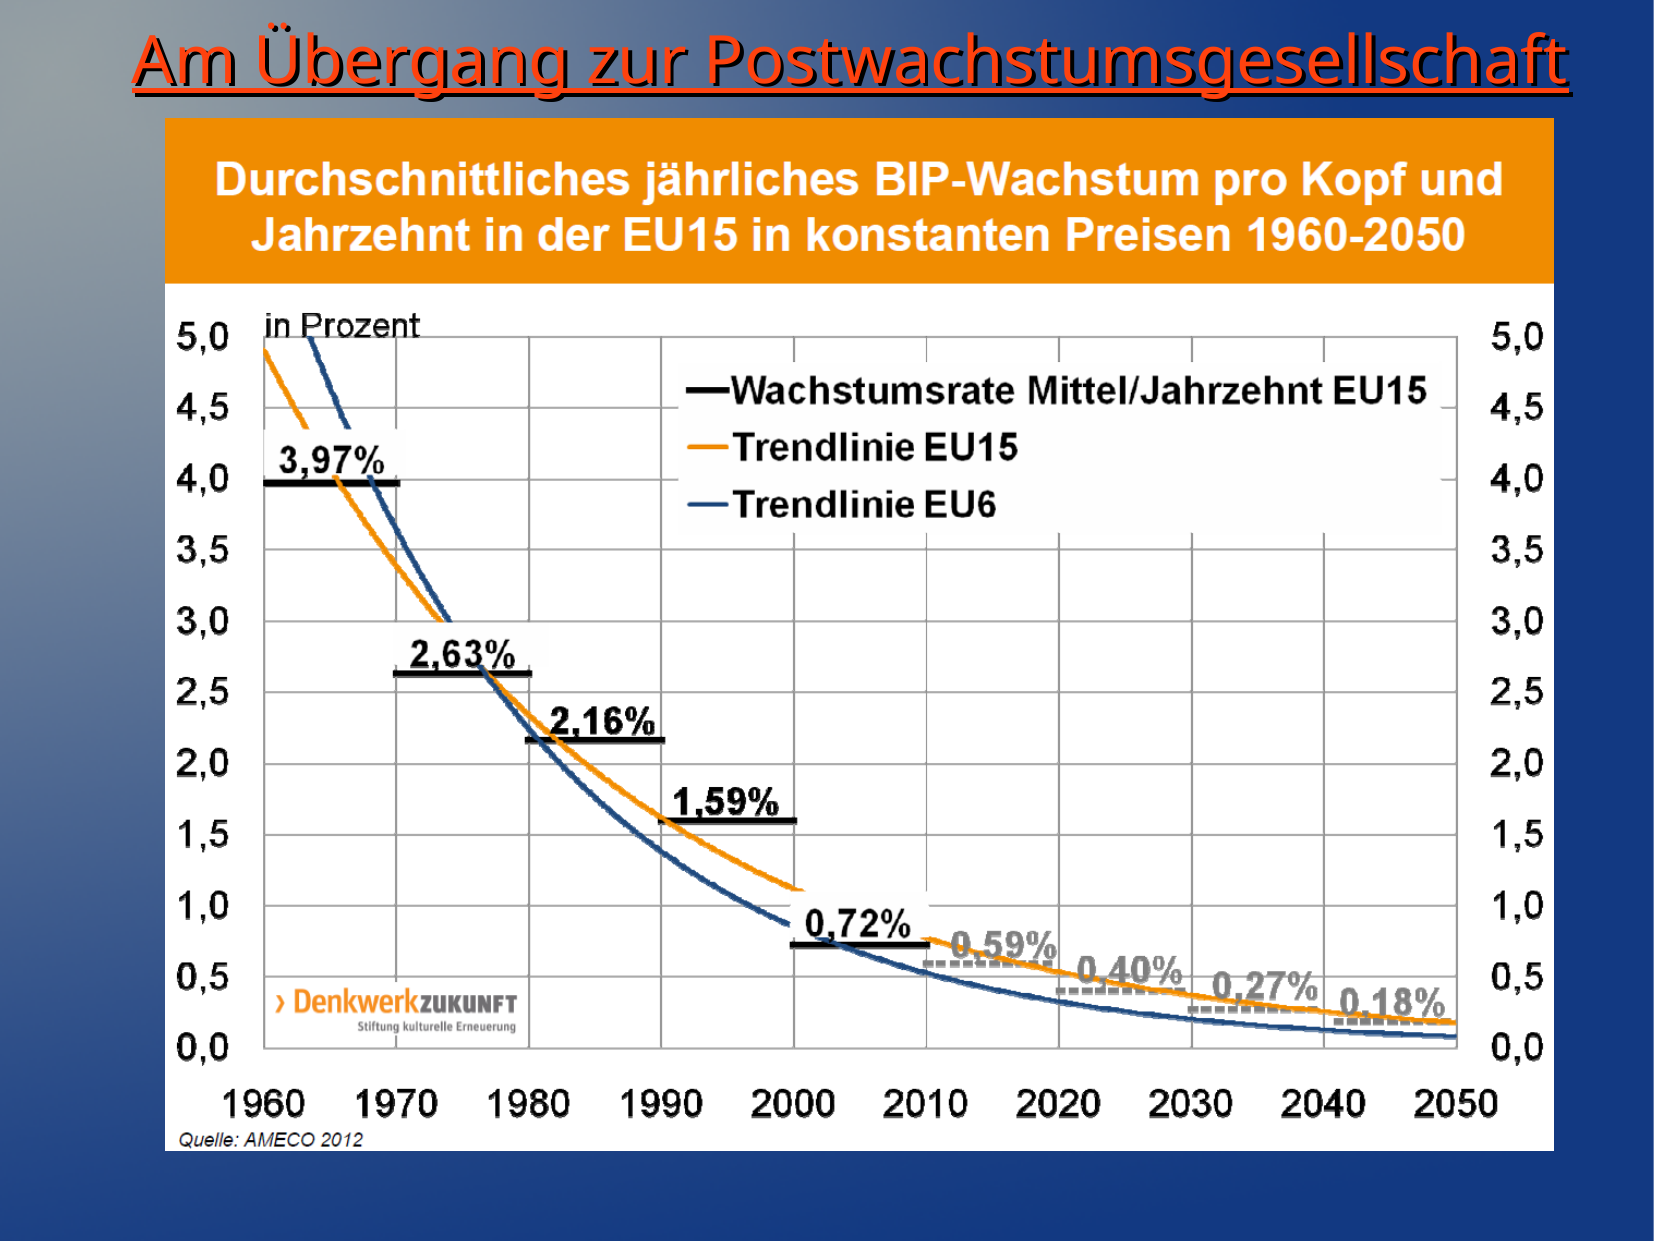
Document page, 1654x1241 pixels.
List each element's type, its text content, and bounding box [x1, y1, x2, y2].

list Am Übergang zur Postwachstumsgesellschaft [82, 11, 1619, 1193]
picture [0, 0, 1654, 1241]
